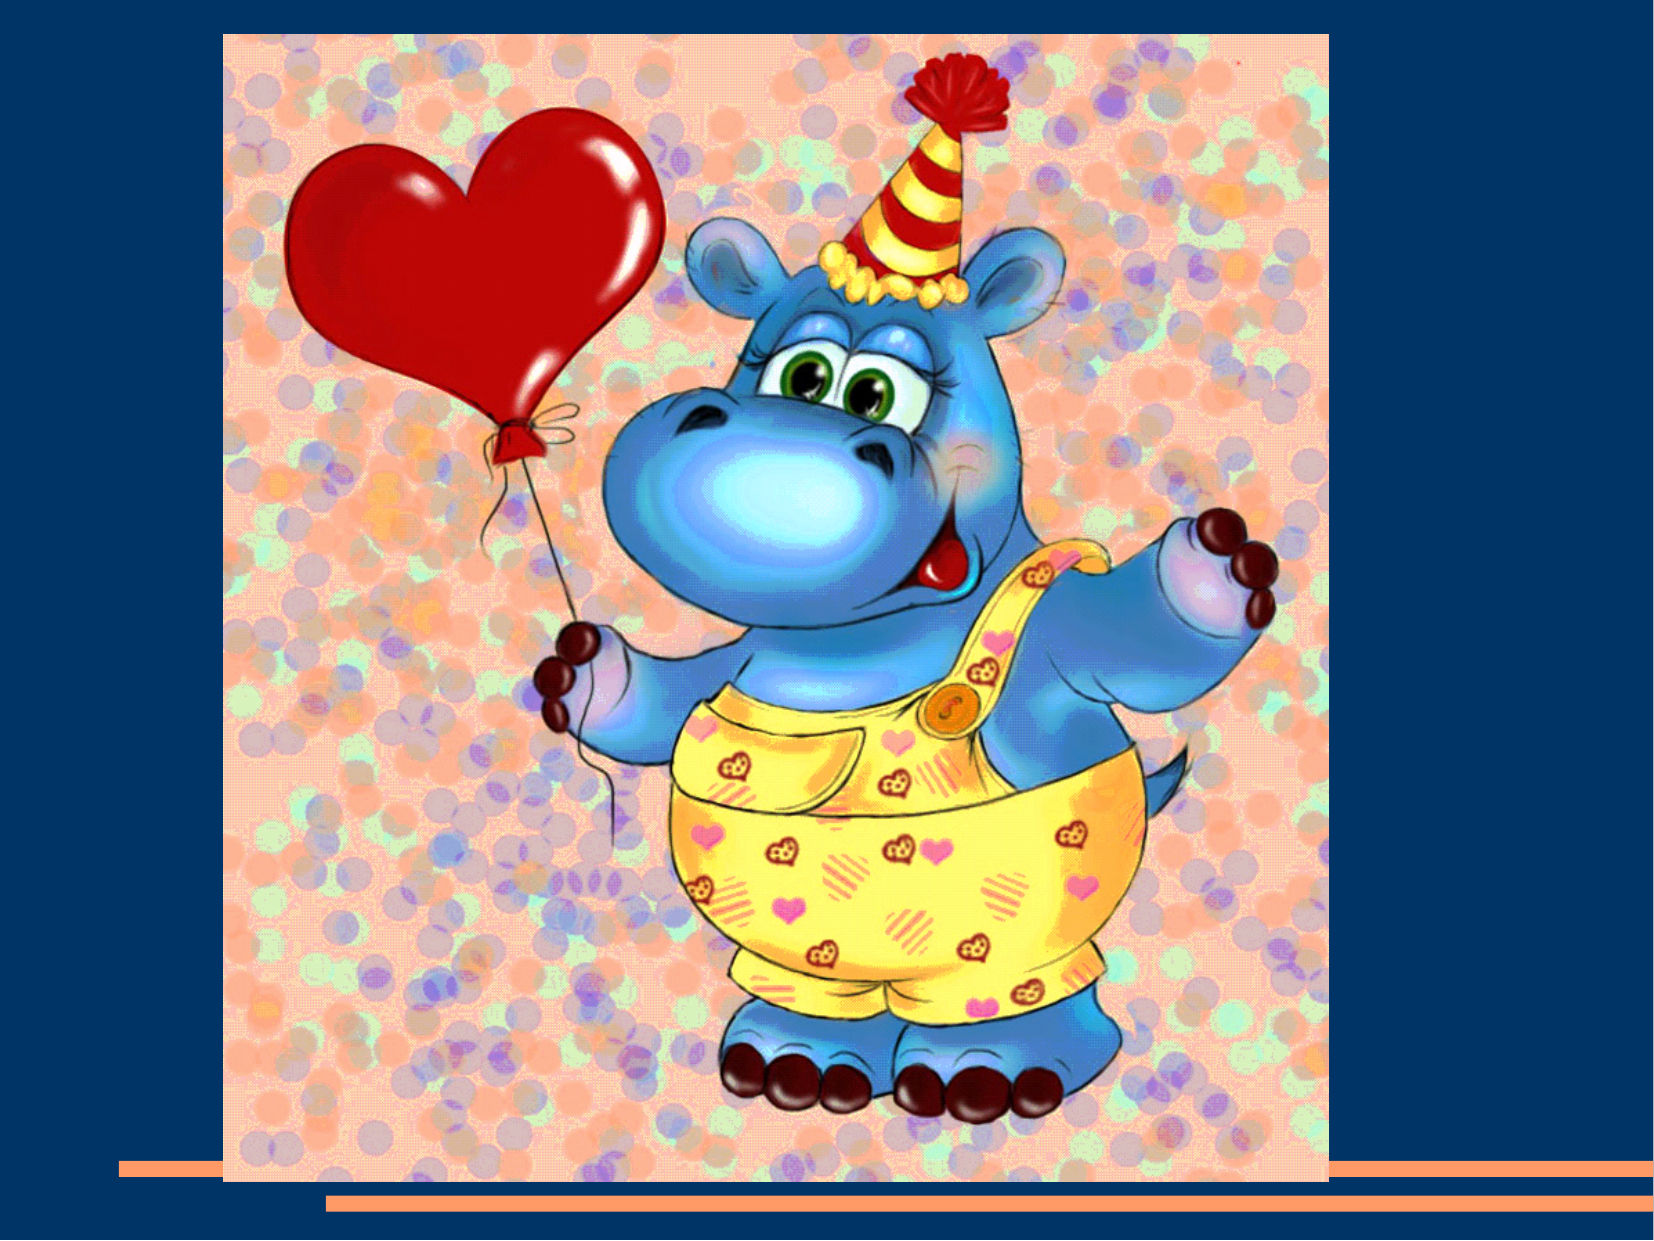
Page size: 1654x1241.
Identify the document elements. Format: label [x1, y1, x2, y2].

picture [121, 34, 1329, 1182]
